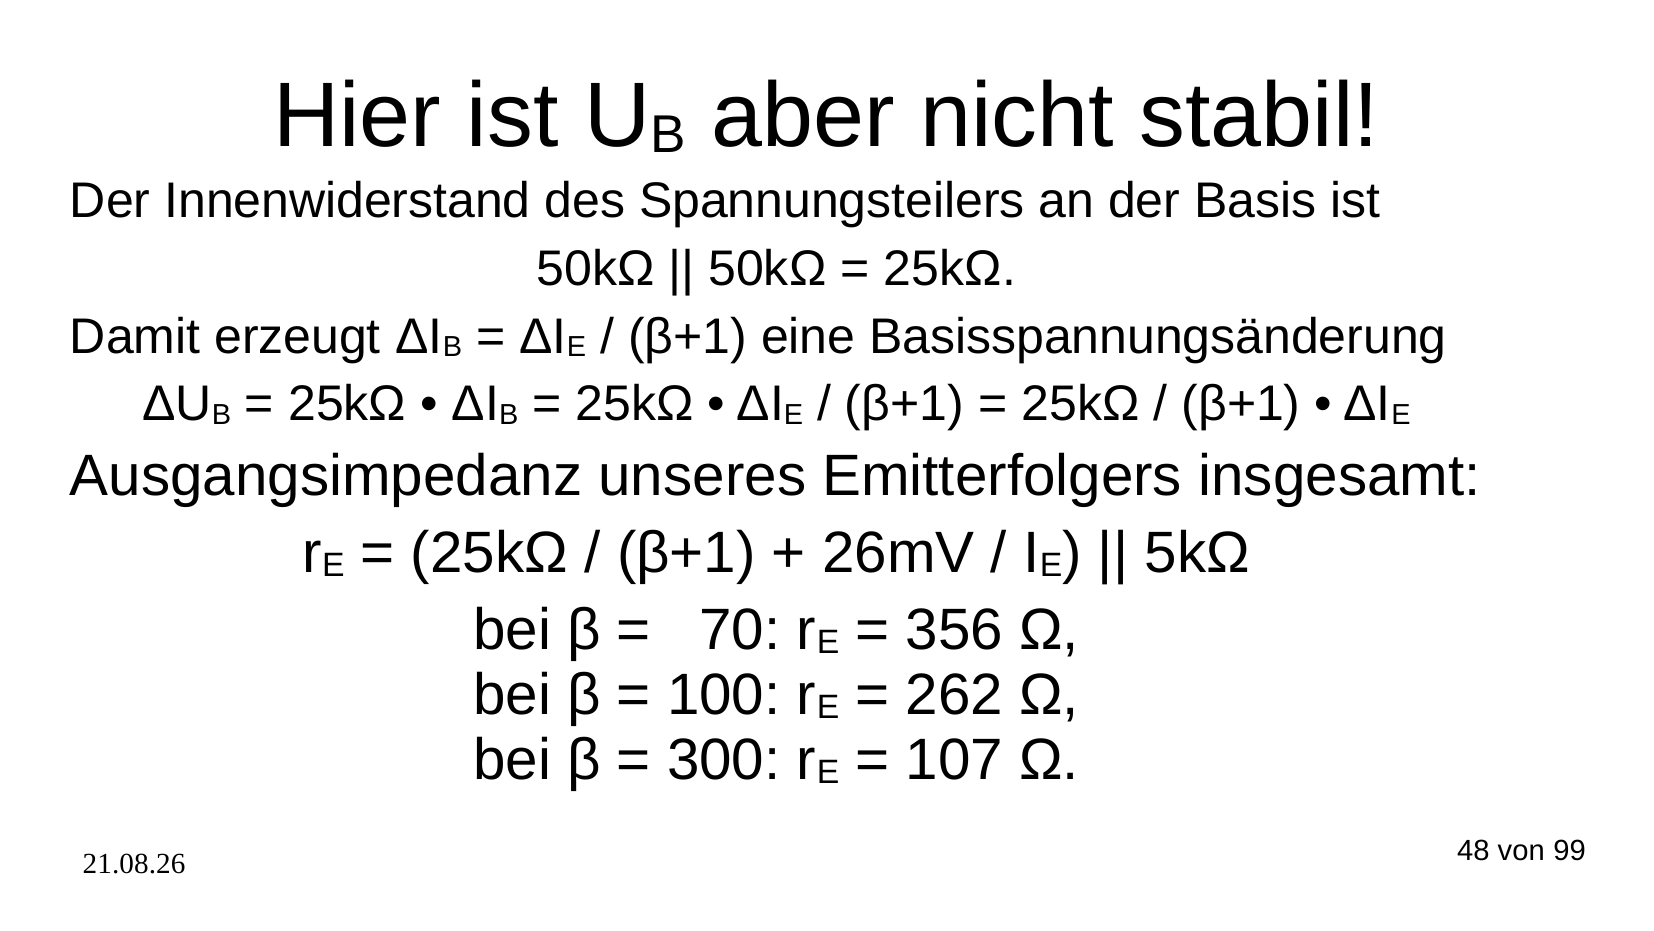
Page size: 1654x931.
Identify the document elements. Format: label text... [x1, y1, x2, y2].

title Hier ist UB aber nicht stabil! [82, 37, 1571, 193]
text_box Der Innenwiderstand des Spannungsteilers an der Basis ist 50kΩ || 50kΩ = 25kΩ. Damit erzeugt ΔIB = ΔIE / (β+1) eine Basisspannungsänderung ΔUB = 25kΩ • ΔIB = 25kΩ • ΔIE / (β+1) = 25kΩ / (β+1) • ΔIE Ausgangsimpedanz unseres Emitterfolgers insgesamt: rE = (25kΩ / (β+1) + 26mV / IE) || 5kΩ bei β = 70: rE = 356 Ω, bei β = 100: rE = 262 Ω, bei β = 300: rE = 107 Ω. [57, 165, 1496, 867]
